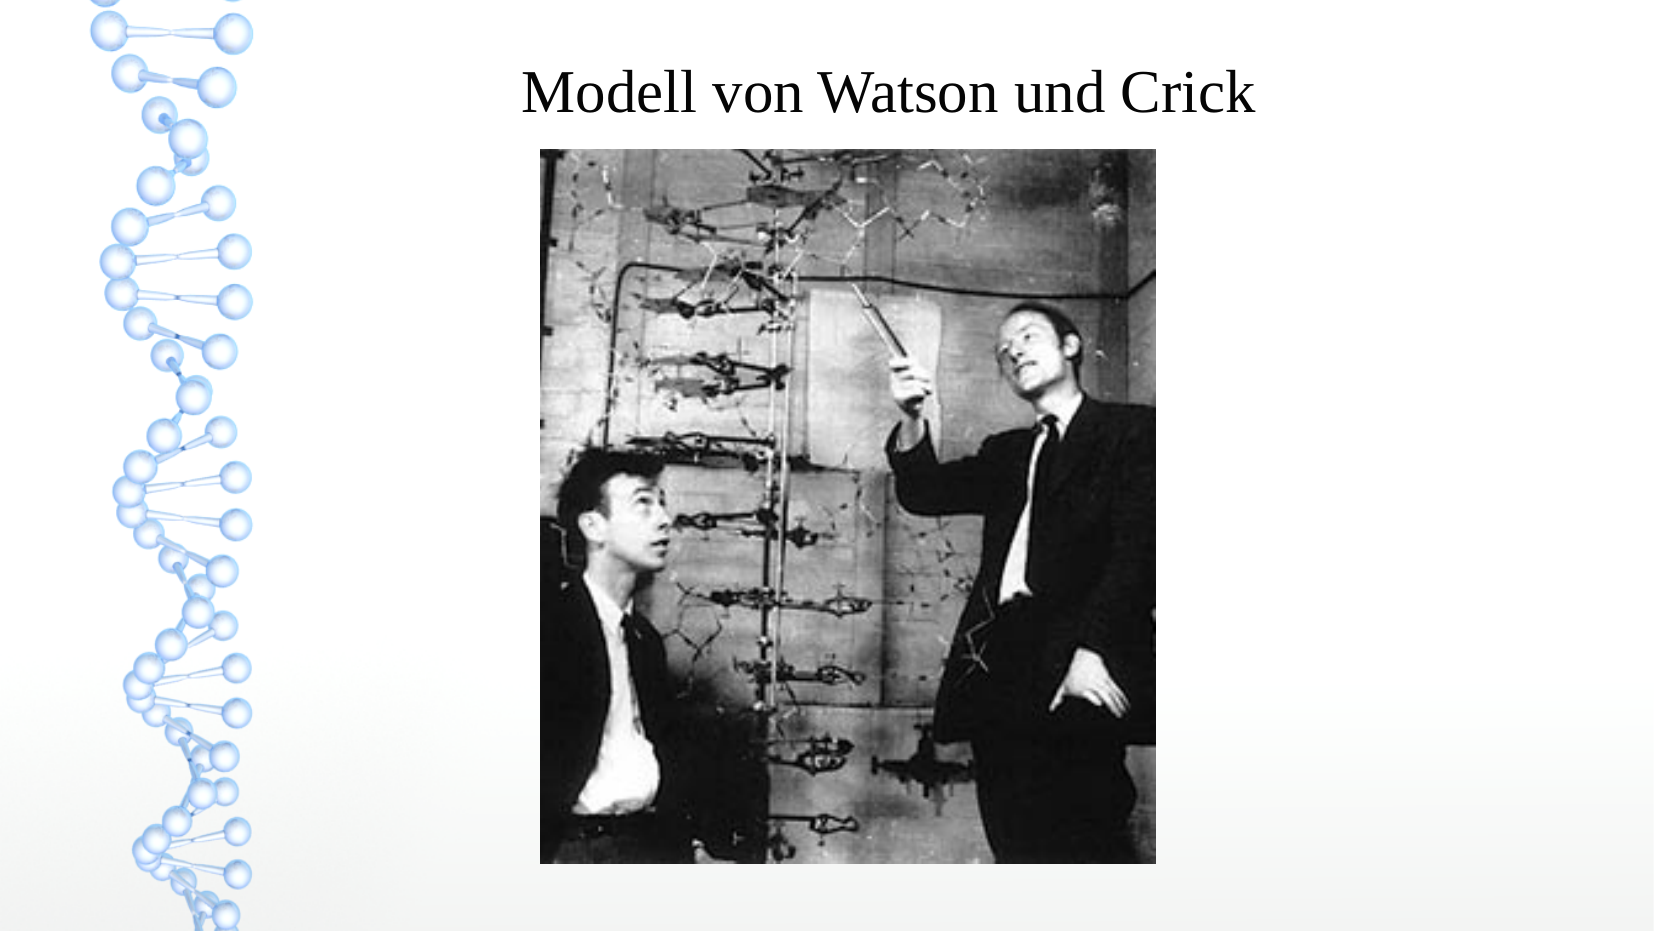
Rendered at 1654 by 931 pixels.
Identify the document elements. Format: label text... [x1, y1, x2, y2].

title Modell von Watson und Crick [225, 15, 1554, 169]
picture [0, 0, 1654, 931]
